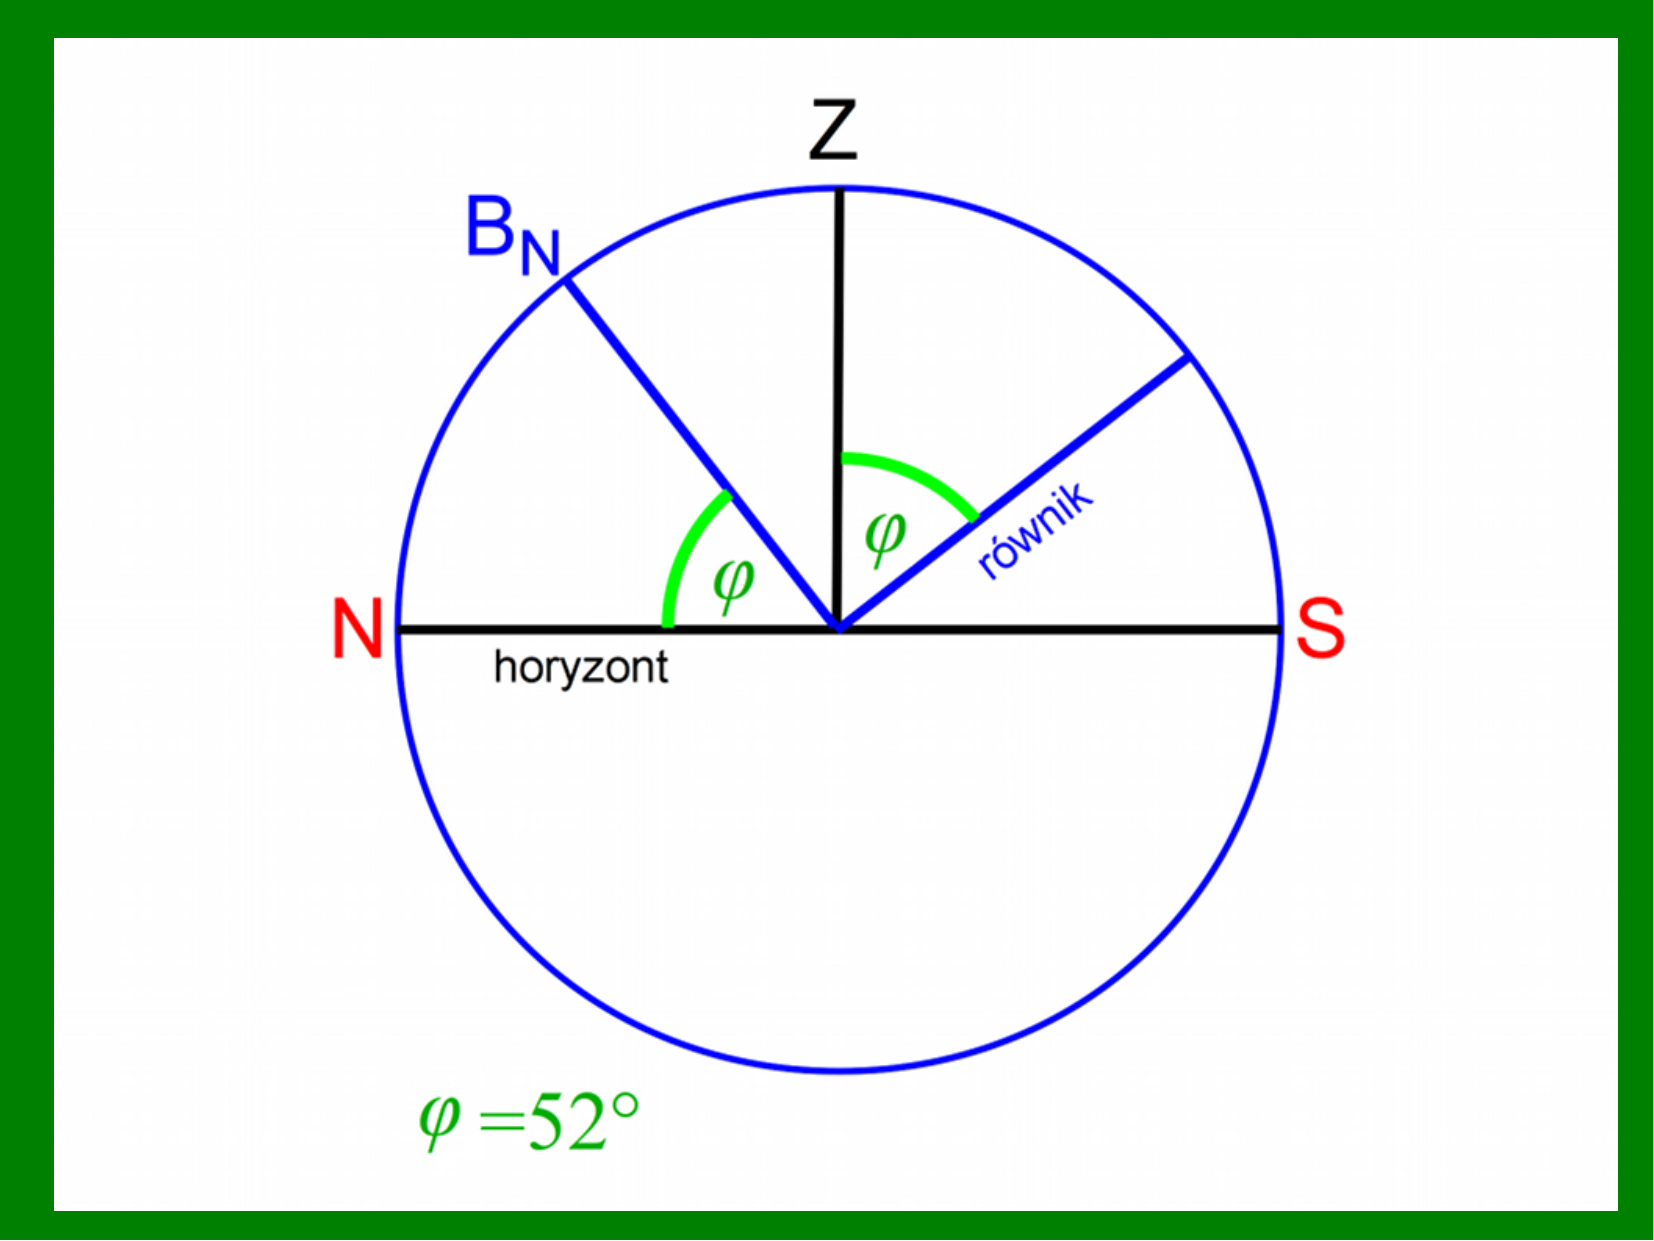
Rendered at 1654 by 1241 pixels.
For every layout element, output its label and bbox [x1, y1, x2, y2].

picture [54, 38, 1618, 1211]
